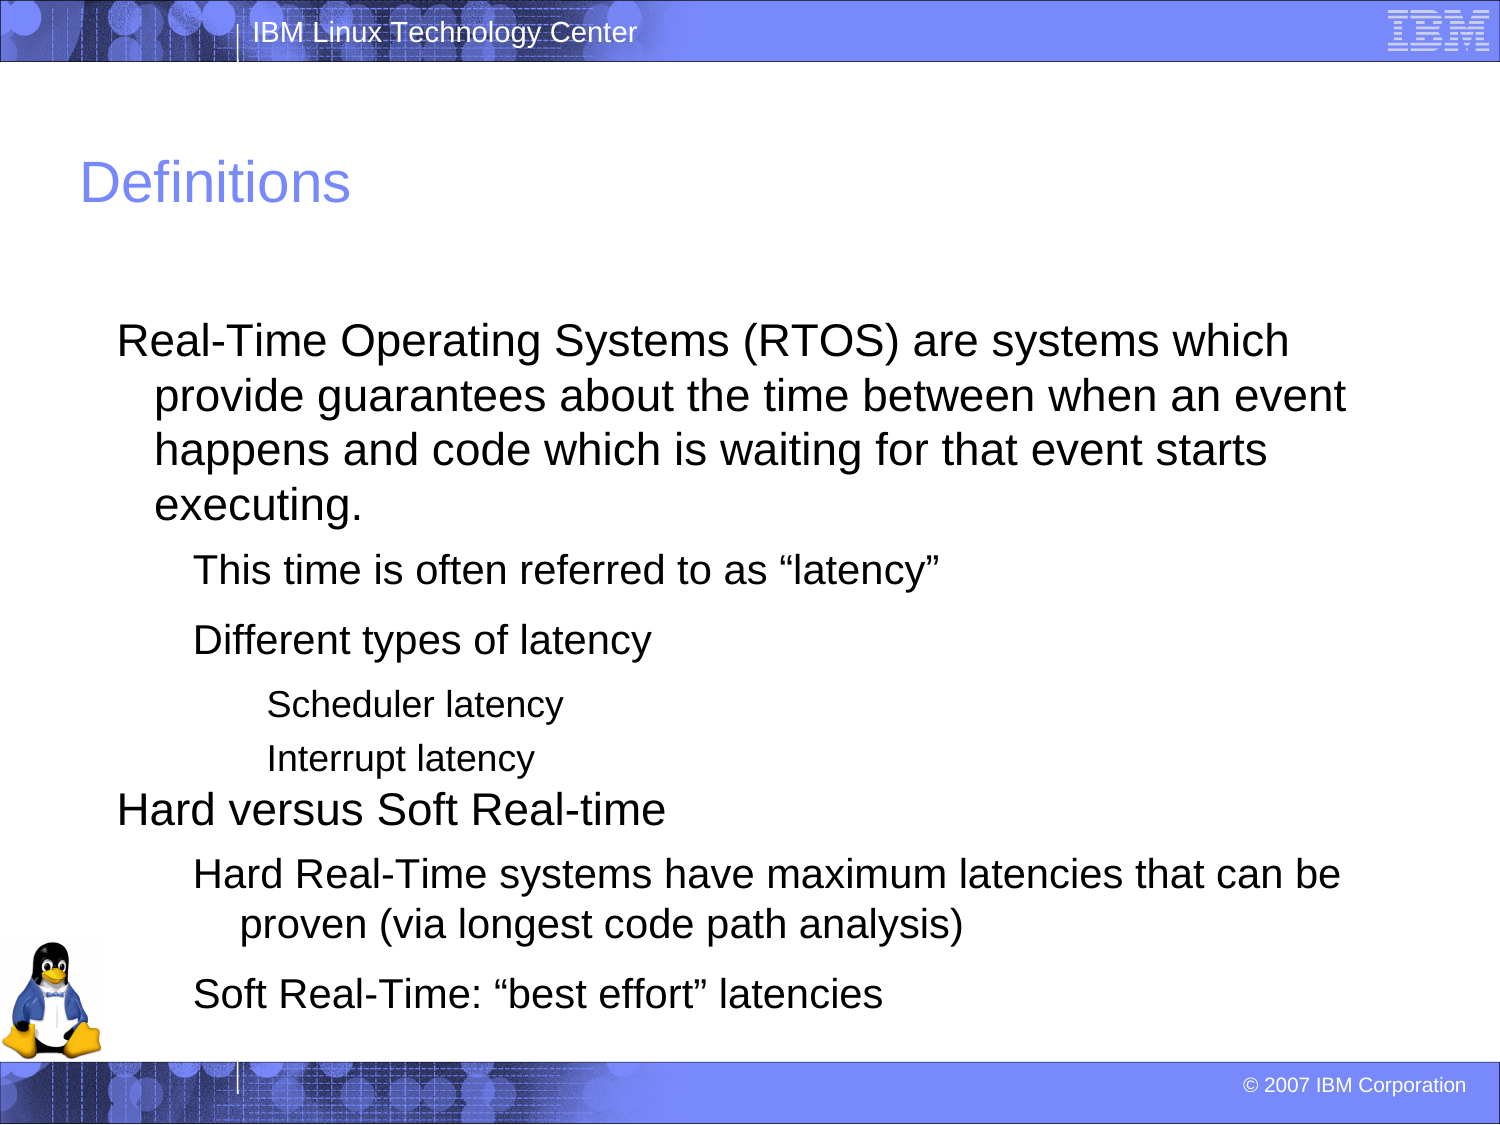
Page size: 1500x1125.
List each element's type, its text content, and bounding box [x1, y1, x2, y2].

picture [1, 1, 1499, 61]
list Real-Time Operating Systems (RTOS) are systems which provide guarantees about the time between when an event happens and code which is waiting for that event starts executing. This time is often referred to as “latency” Different types of latency Scheduler latency Interrupt latency Hard versus Soft Real-time Hard Real-Time systems have maximum latencies that can be proven (via longest code path analysis) Soft Real-Time: “best effort” latencies [116, 311, 1426, 1015]
picture [1, 1063, 1499, 1123]
title Definitions [79, 142, 1379, 225]
picture [0, 940, 103, 1061]
